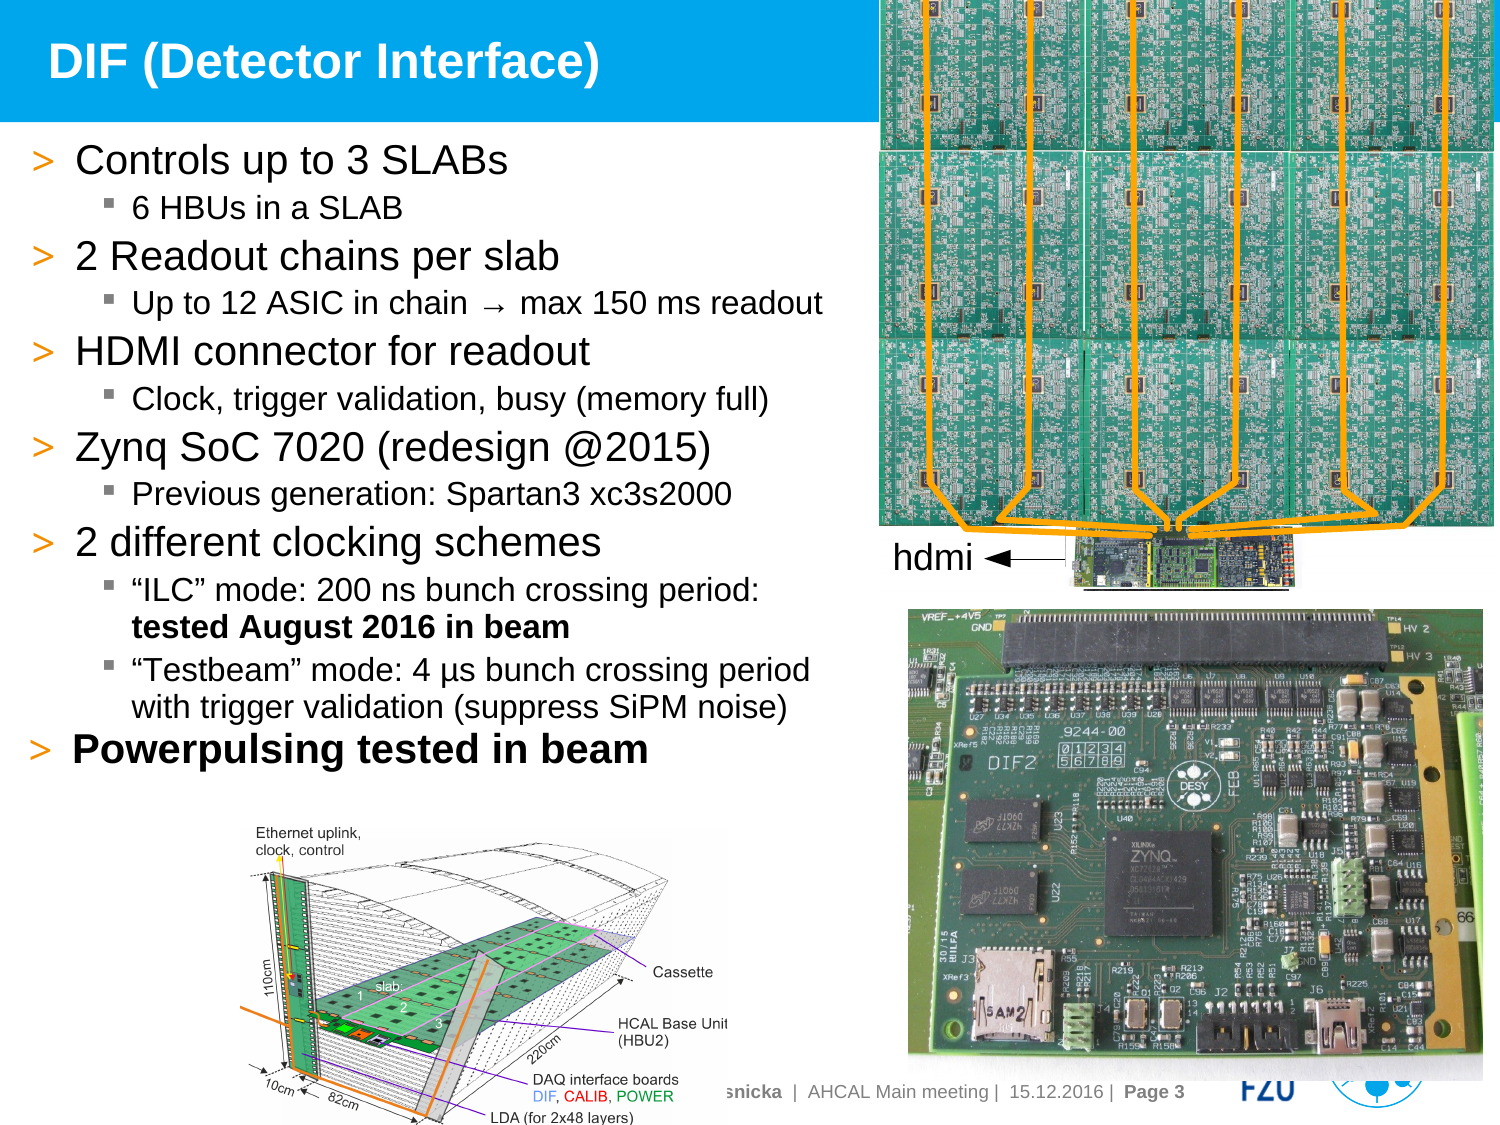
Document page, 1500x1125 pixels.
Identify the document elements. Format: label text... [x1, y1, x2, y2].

picture [1065, 525, 1302, 589]
text_box hdmi [877, 528, 989, 586]
text_box [879, 0, 1495, 609]
picture [240, 853, 728, 1125]
title DIF (Detector Interface) [47, 16, 879, 107]
picture [908, 609, 1483, 1110]
list Controls up to 3 SLABs 6 HBUs in a SLAB 2 Readout chains per slab Up to 12 ASIC in chain → max 150 ms readout HDMI connector for readout Clock, trigger validation, busy (memory full) Zynq SoC 7020 (redesign @2015) Previous generation: Spartan3 xc3s2000 2 different clocking schemes “ILC” mode: 200 ns bunch crossing period: tested August 2016 in beam “Testbeam” mode: 4 µs bunch crossing period with trigger validation (suppress SiPM noise) Powerpulsing tested in beam [28, 136, 853, 853]
